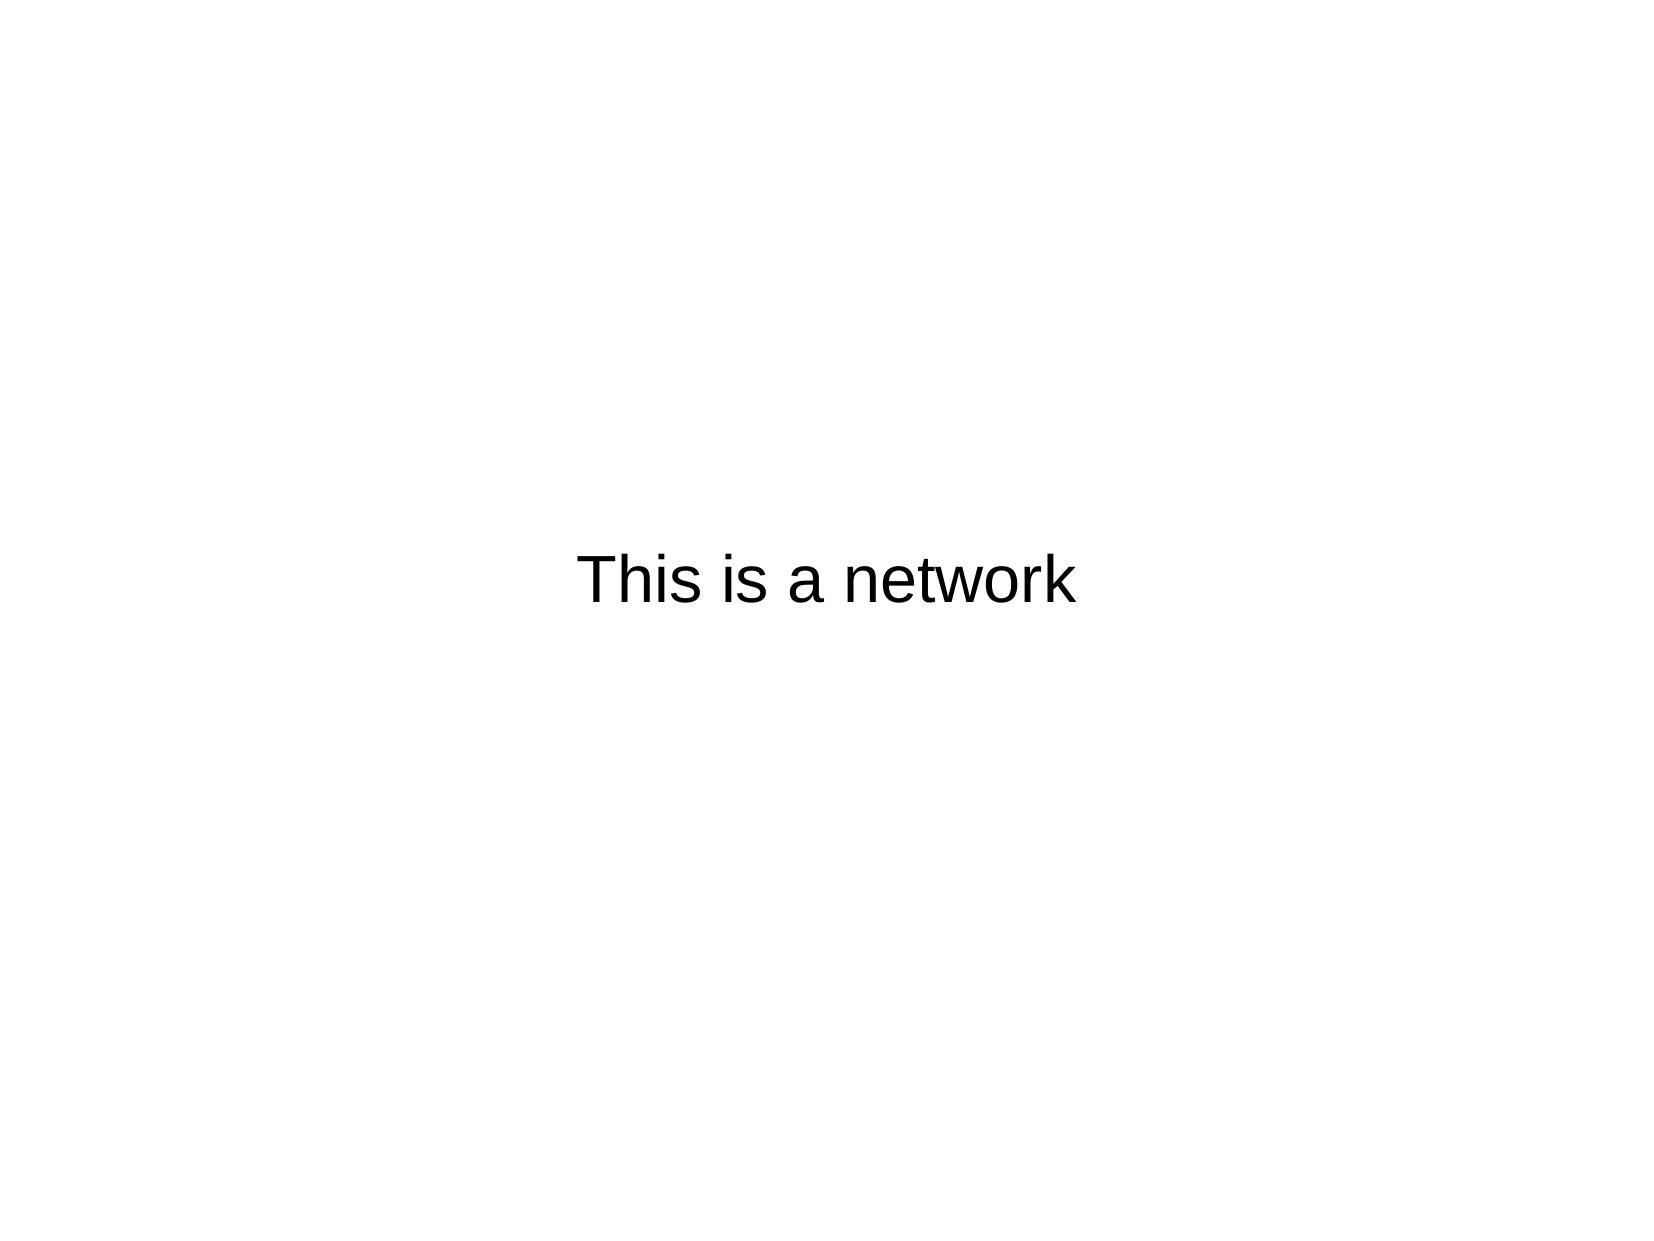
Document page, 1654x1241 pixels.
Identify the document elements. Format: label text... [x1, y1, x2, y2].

subtitle This is a network [82, 56, 1571, 1102]
